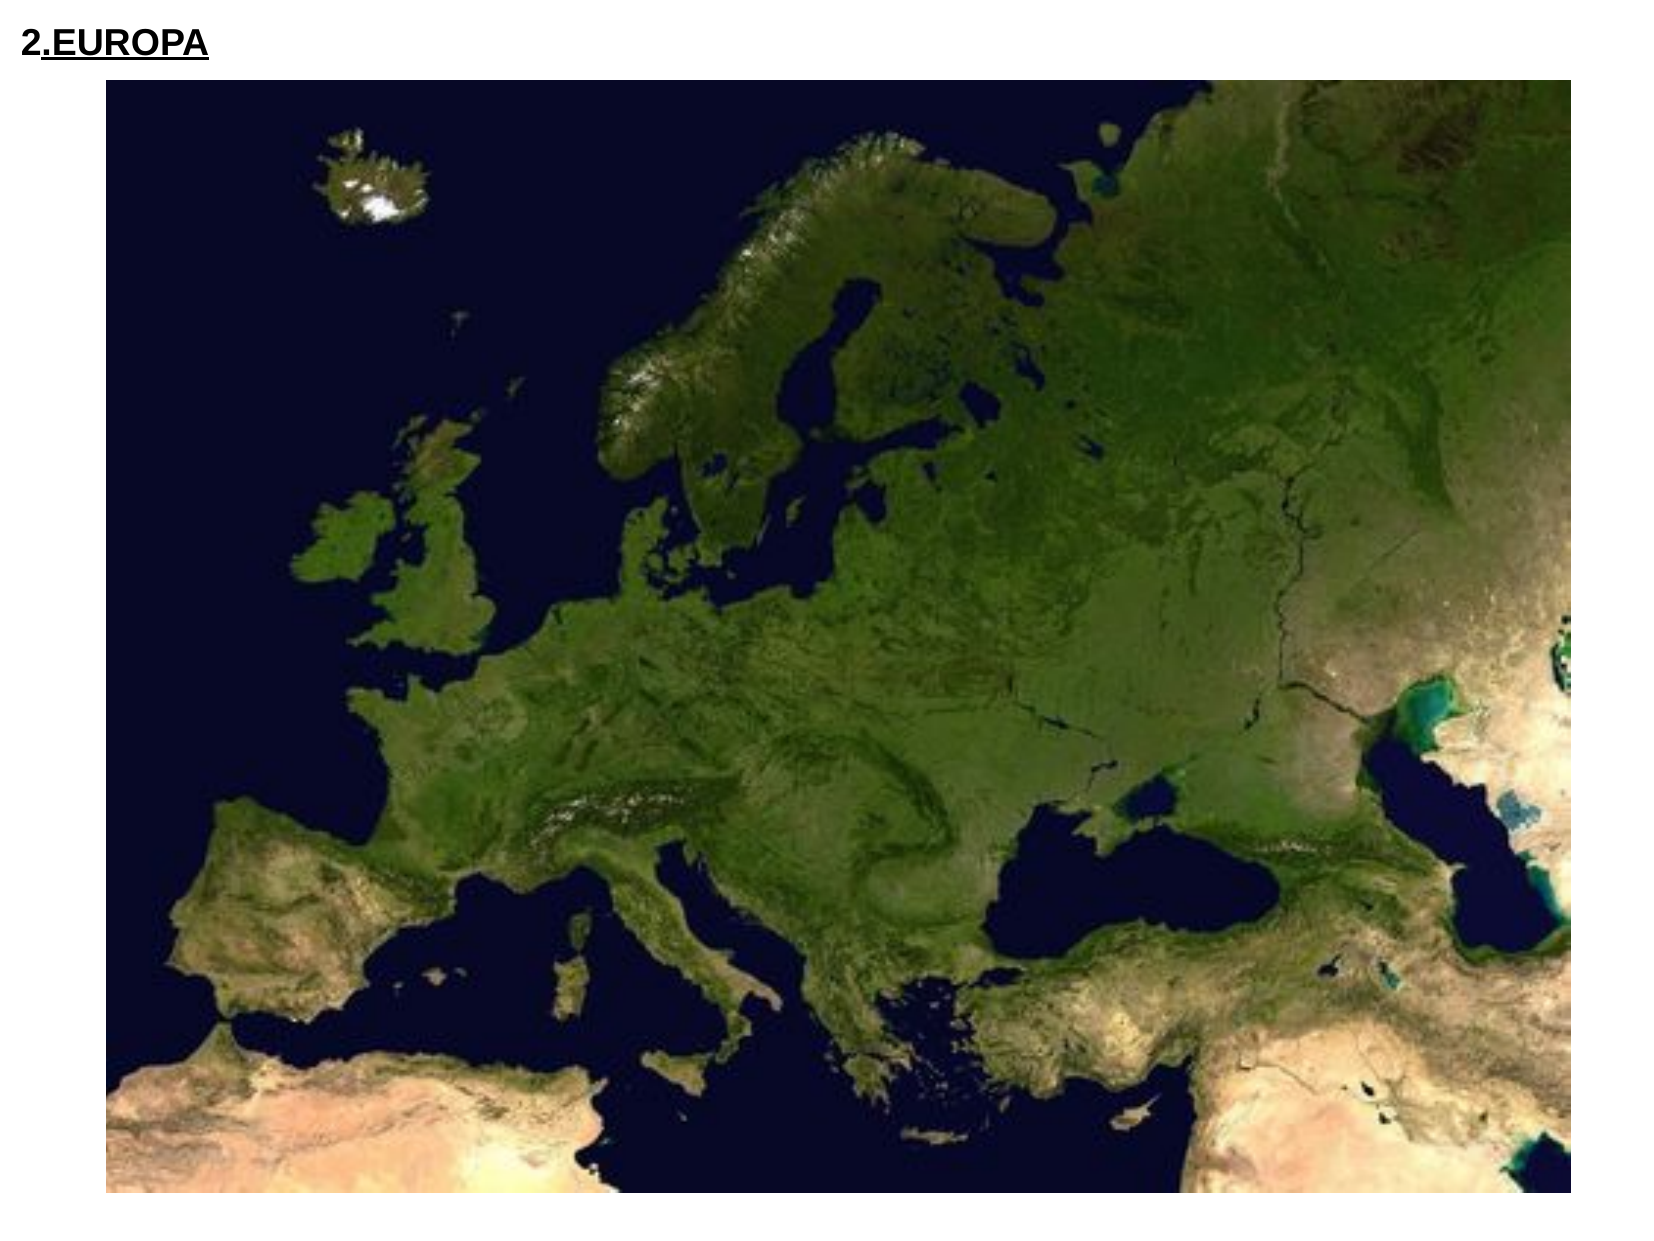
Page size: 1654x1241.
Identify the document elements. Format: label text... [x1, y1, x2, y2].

text_box 2.EUROPA [6, 14, 225, 71]
picture [106, 80, 1571, 1193]
